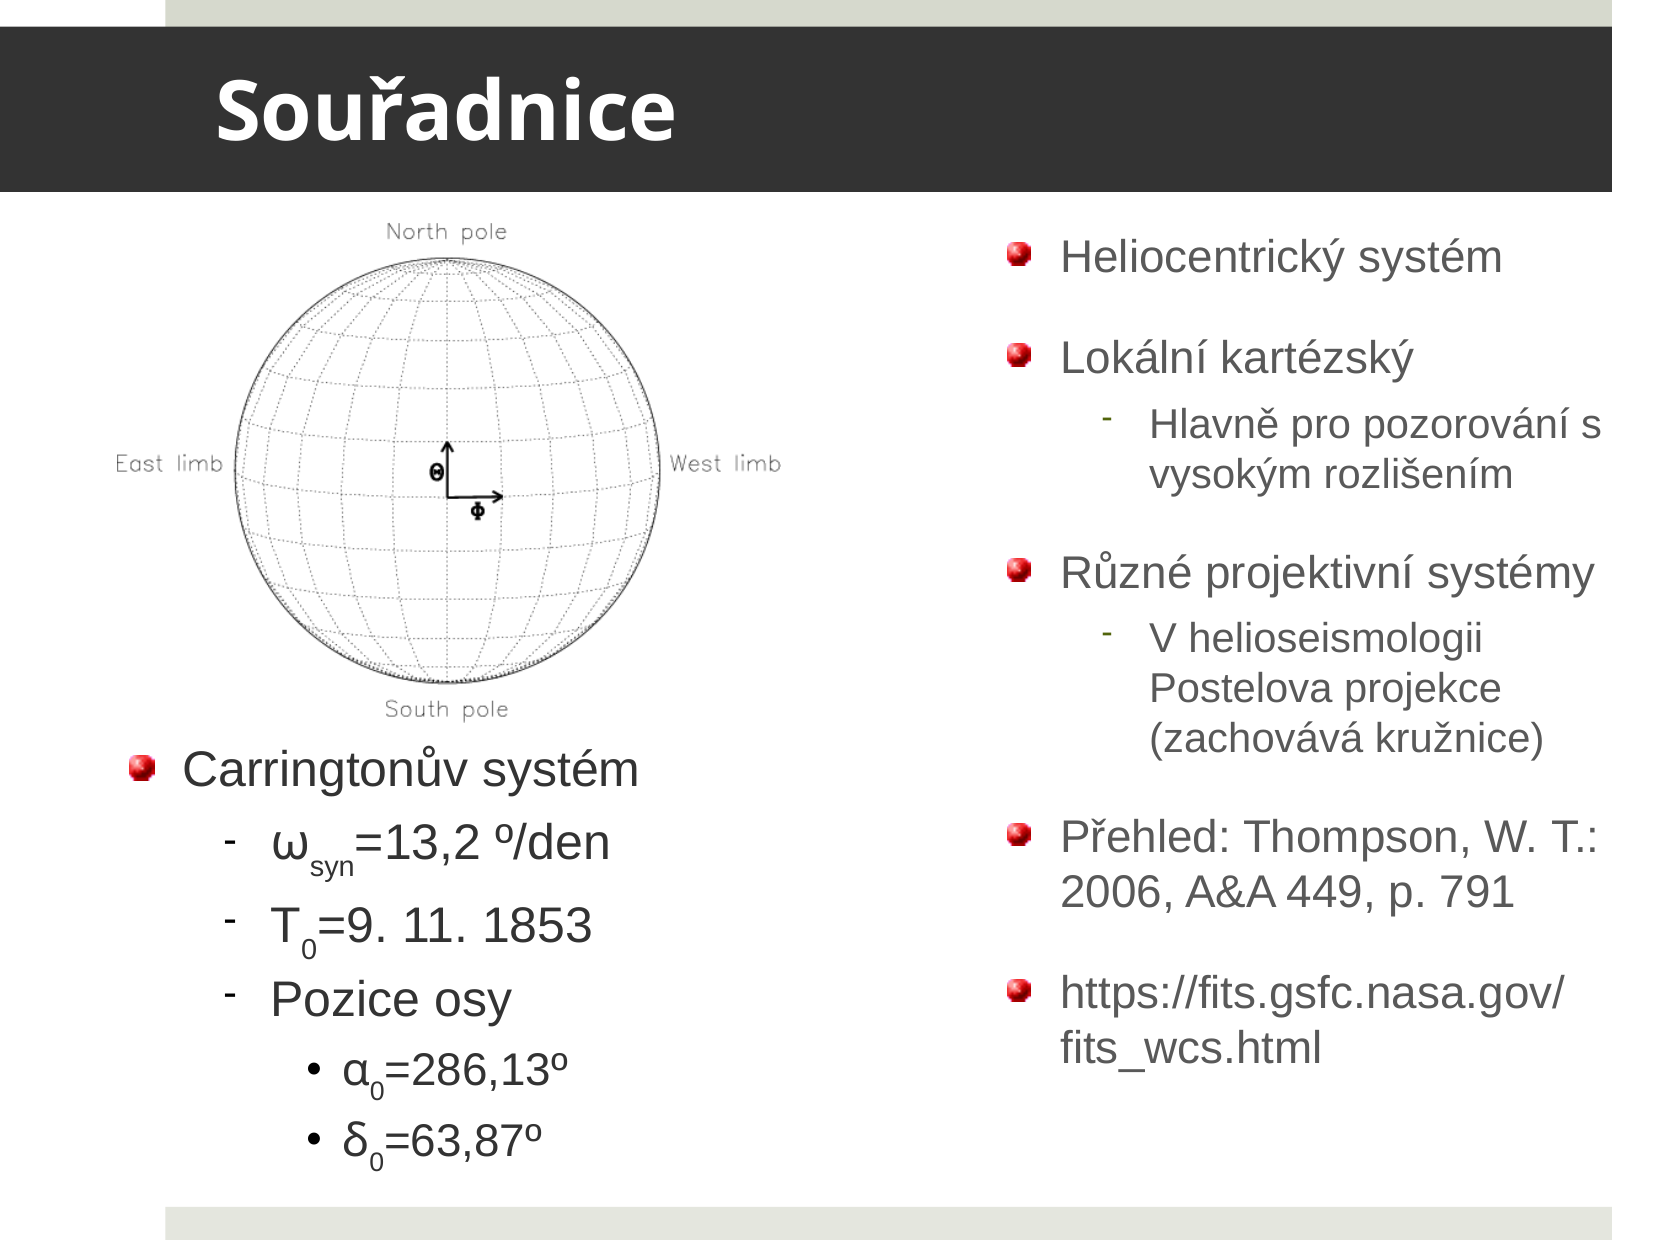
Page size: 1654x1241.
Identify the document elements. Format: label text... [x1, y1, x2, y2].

picture [117, 222, 781, 723]
list Heliocentrický systém Lokální kartézský Hlavně pro pozorování s vysokým rozlišením Různé projektivní systémy V helioseismologii Postelova projekce (zachovává kružnice) Přehled: Thompson, W. T.: 2006, A&A 449, p. 791 https://fits.gsfc.nasa.gov/fits_wcs.html [990, 218, 1654, 1164]
picture [129, 755, 155, 781]
text_box Carringtonův systém ωsyn=13,2 º/den T0=9. 11. 1853 Pozice osy α0=286,13º δ0=63,87º [129, 738, 792, 1194]
title Souřadnice [0, 26, 1612, 192]
